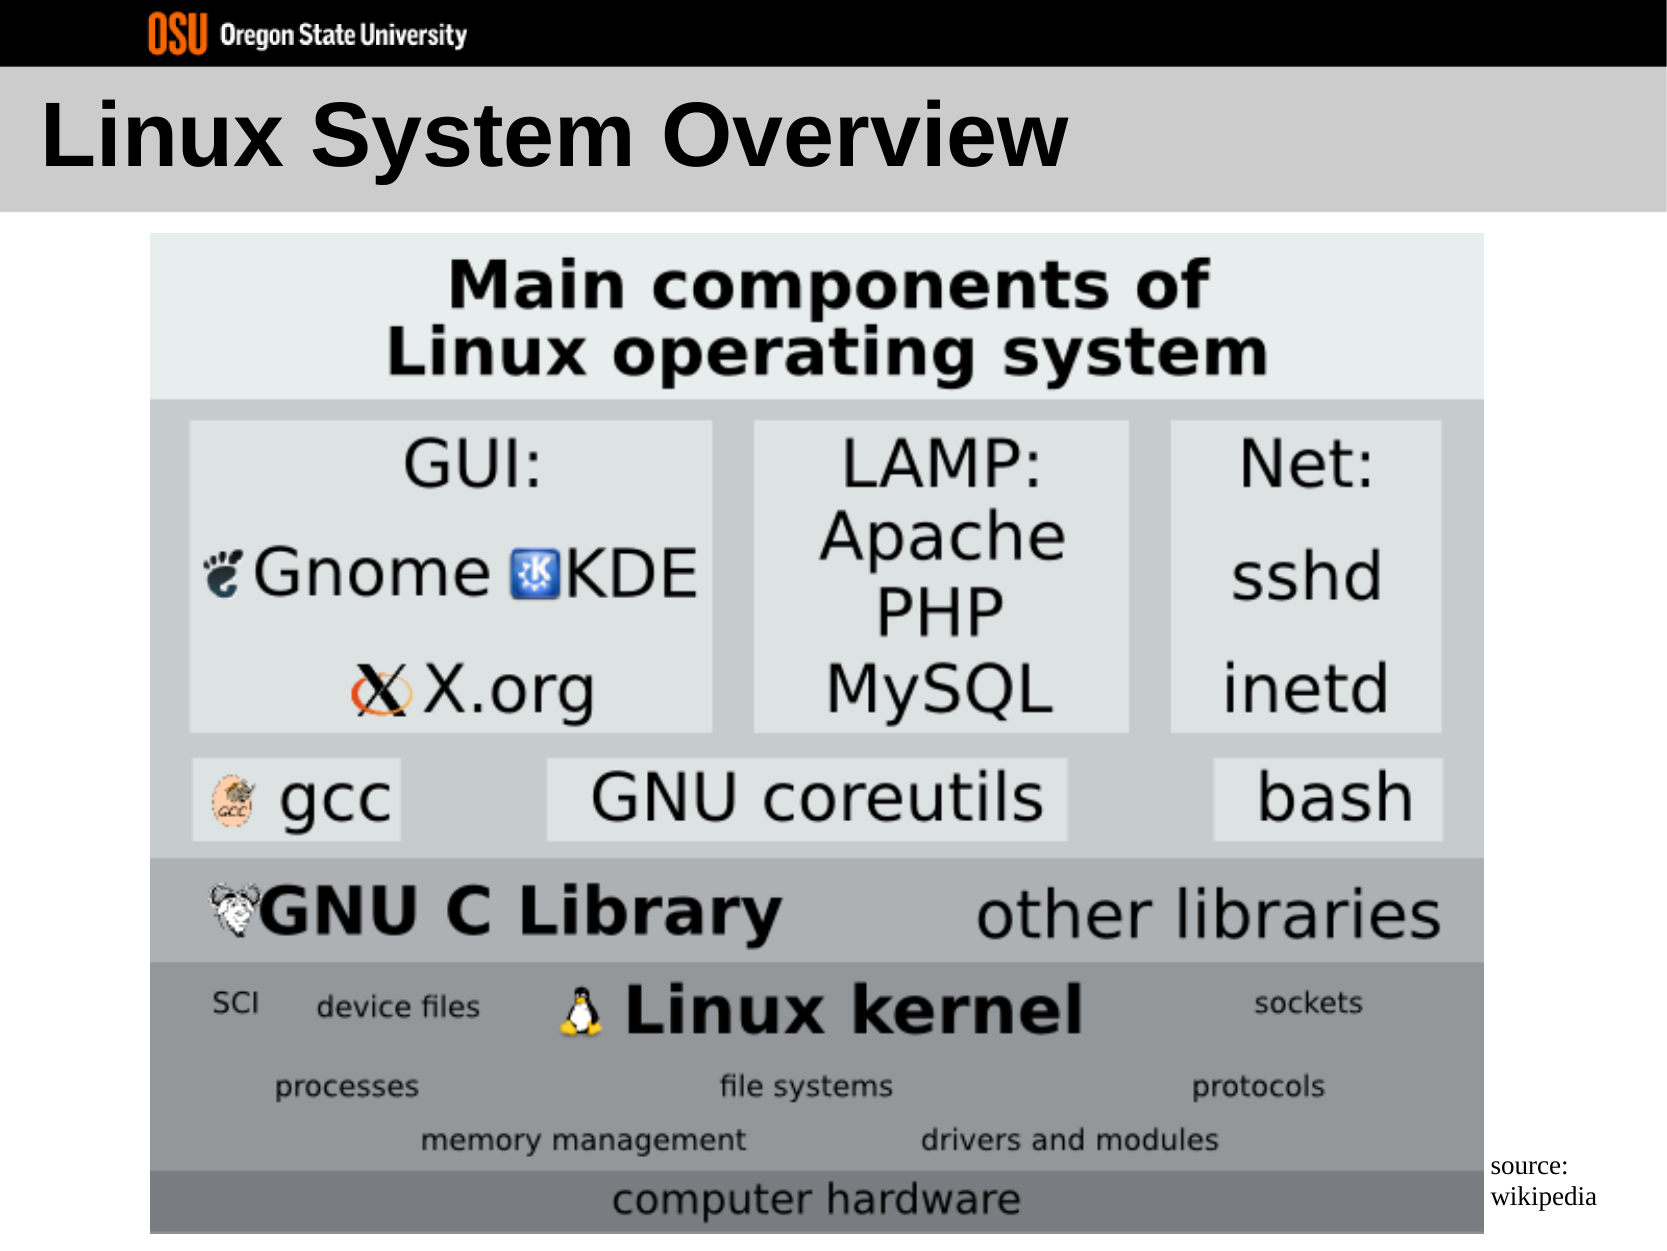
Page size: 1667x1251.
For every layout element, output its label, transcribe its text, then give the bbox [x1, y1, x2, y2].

picture [0, 0, 1667, 1251]
text_box source: wikipedia [1490, 1149, 1648, 1212]
title Linux System Overview [40, 83, 1625, 233]
